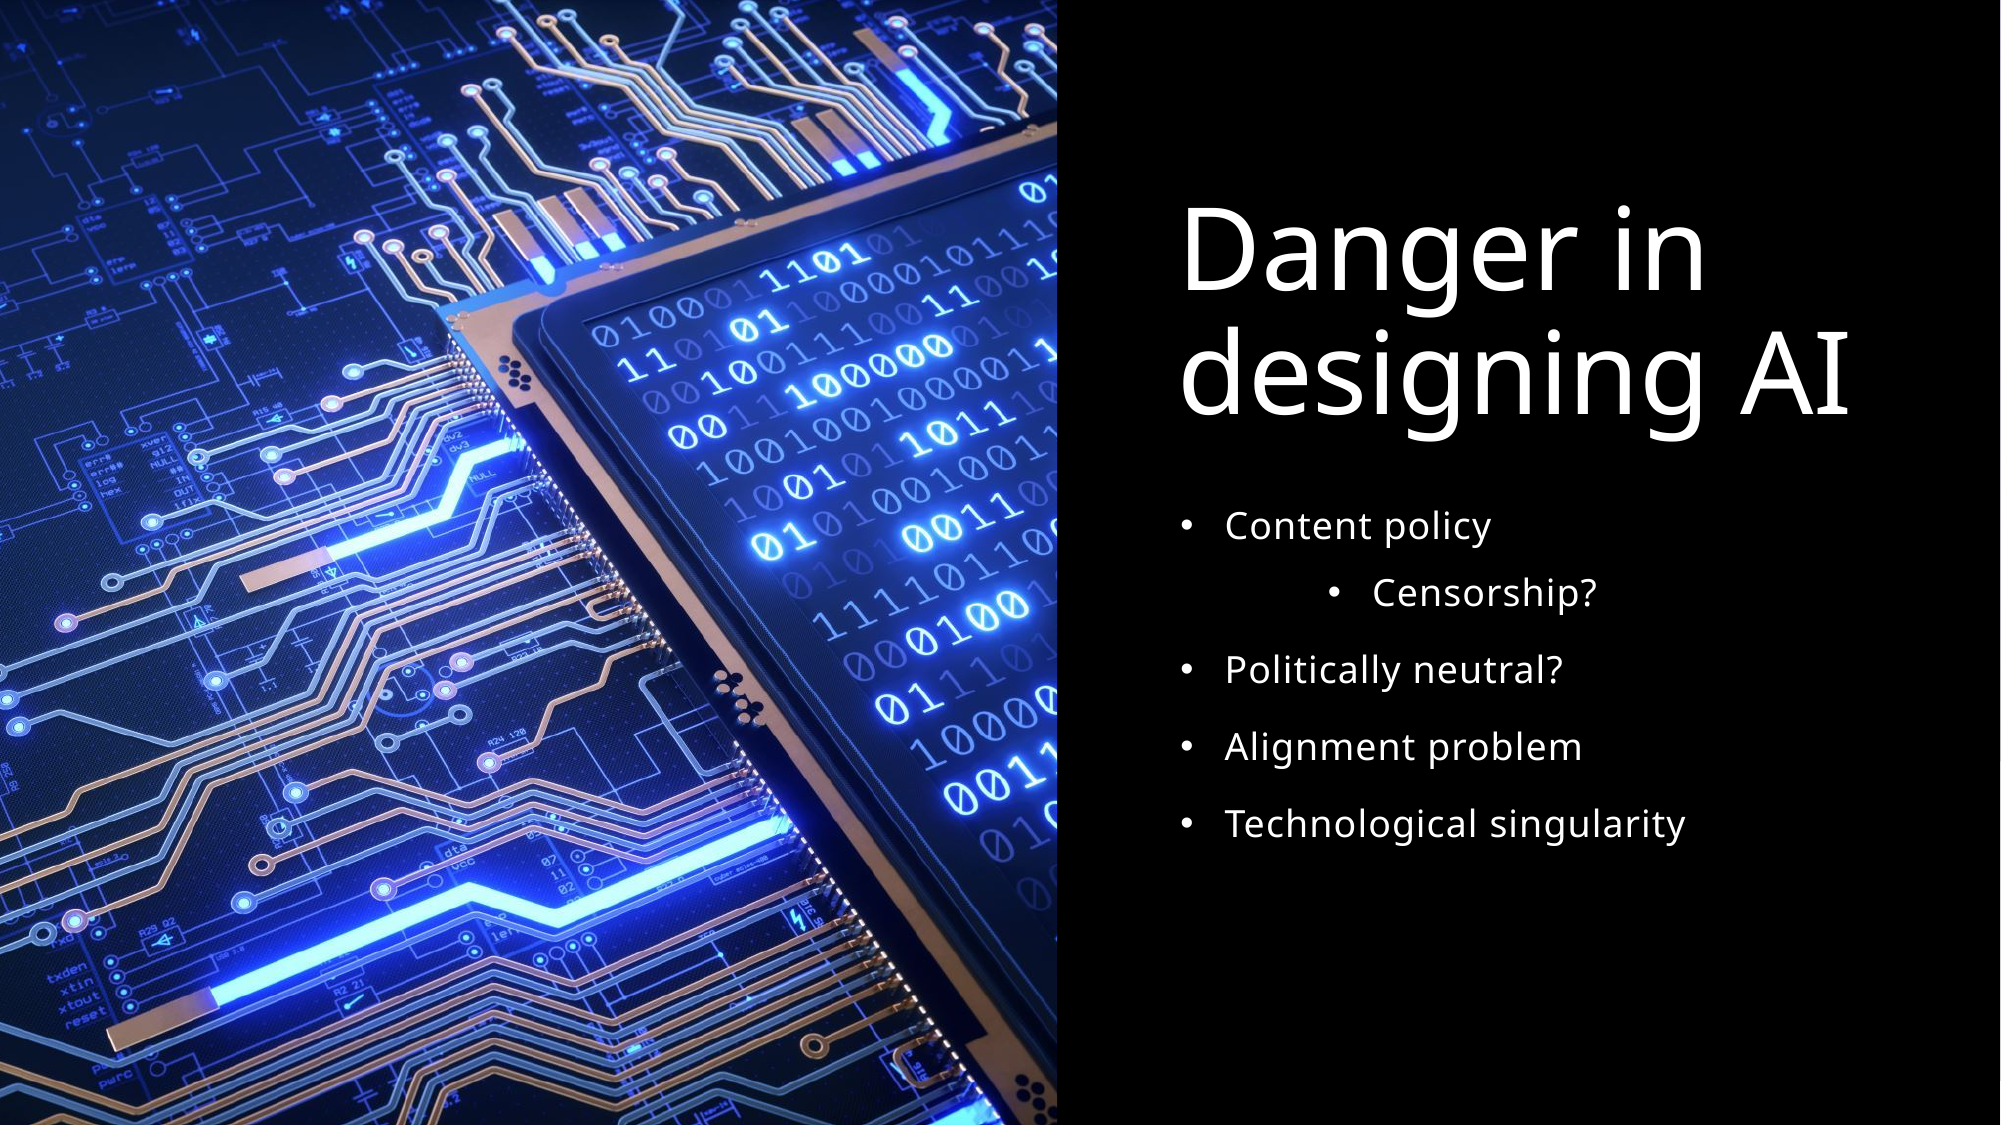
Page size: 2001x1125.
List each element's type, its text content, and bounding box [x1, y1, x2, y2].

list Content policy Censorship? Politically neutral? Alignment problem Technological singularity [1165, 483, 1910, 1035]
text_box [1058, 0, 2000, 1125]
title Danger in designing AI [1162, 88, 1910, 448]
picture [0, 0, 1058, 1125]
